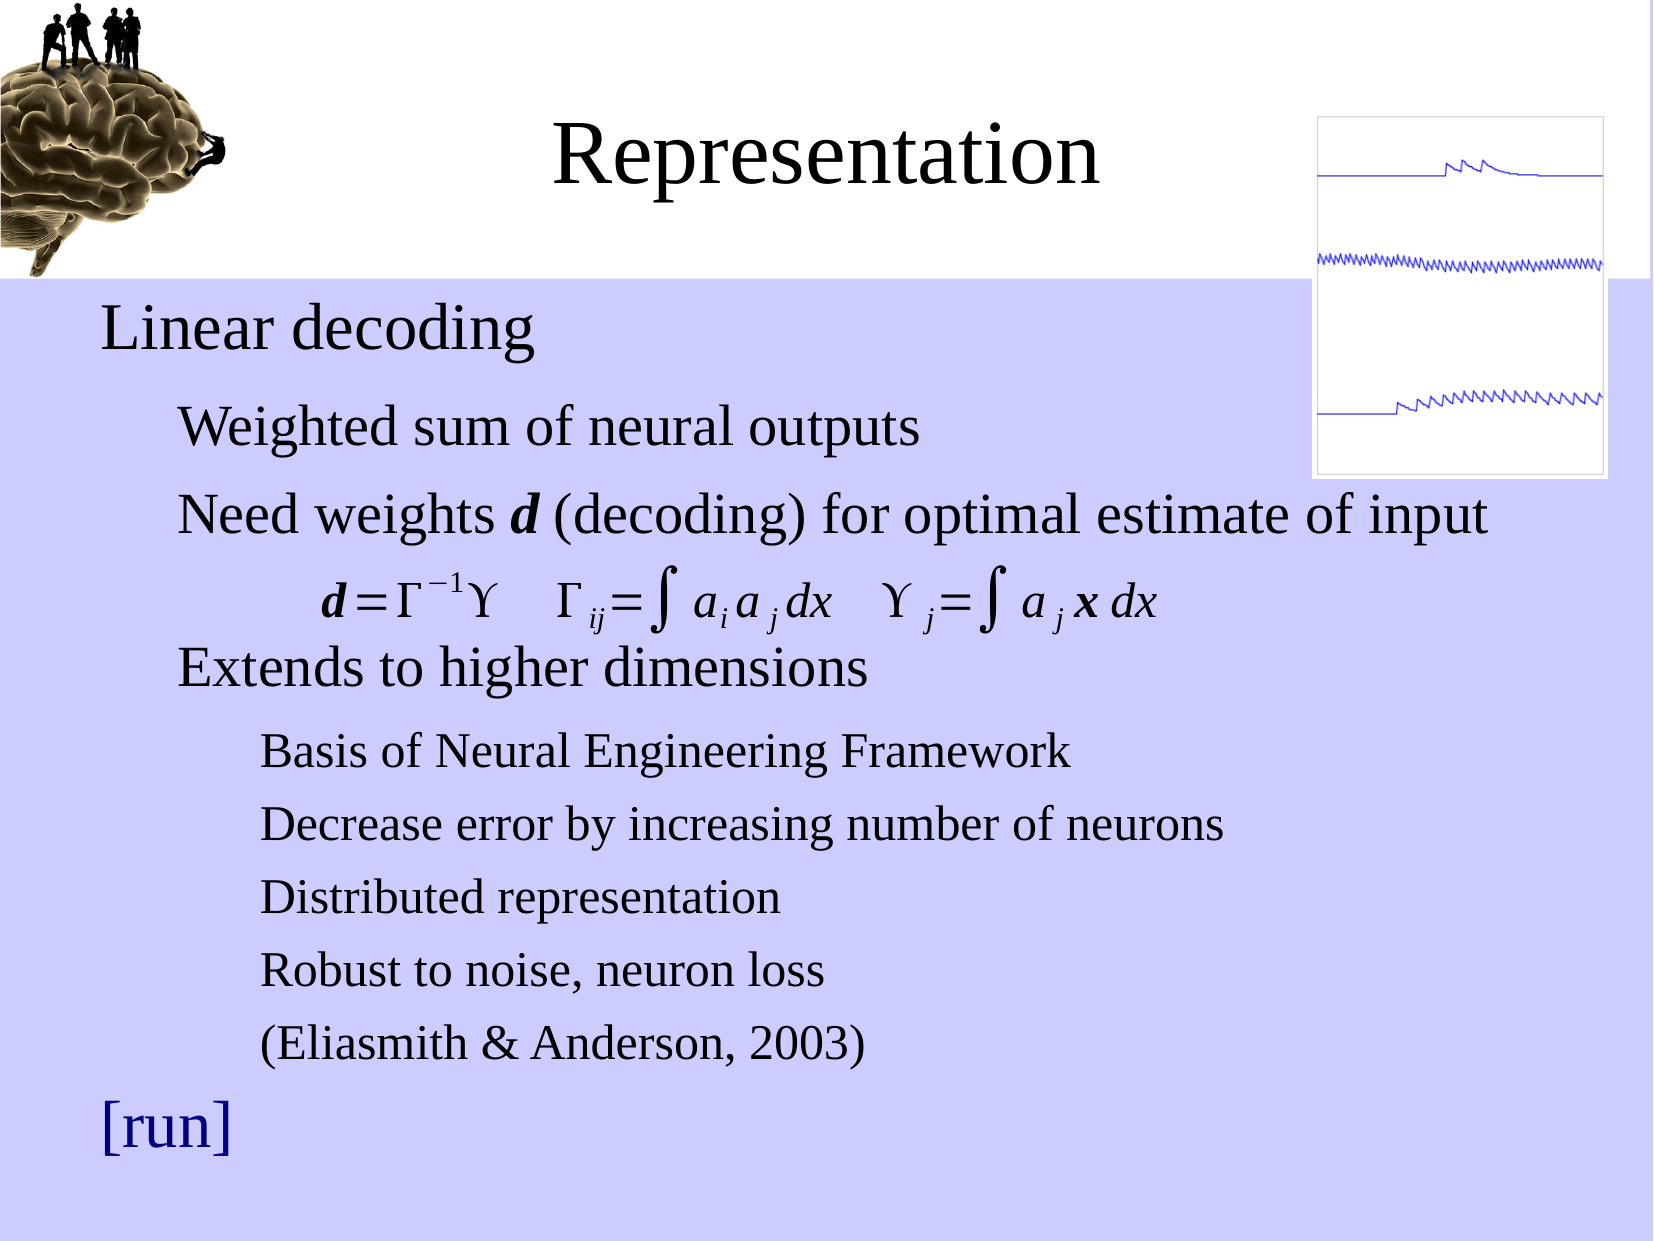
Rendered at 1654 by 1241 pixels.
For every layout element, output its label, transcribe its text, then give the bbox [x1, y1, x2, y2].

chart [313, 562, 1163, 638]
picture [1312, 112, 1608, 479]
list Linear decoding Weighted sum of neural outputs Need weights d (decoding) for optimal estimate of input Extends to higher dimensions Basis of Neural Engineering Framework Decrease error by increasing number of neurons Distributed representation Robust to noise, neuron loss (Eliasmith & Anderson, 2003) [run] [82, 290, 1571, 1172]
picture [0, 0, 226, 278]
title Representation [82, 56, 1571, 250]
